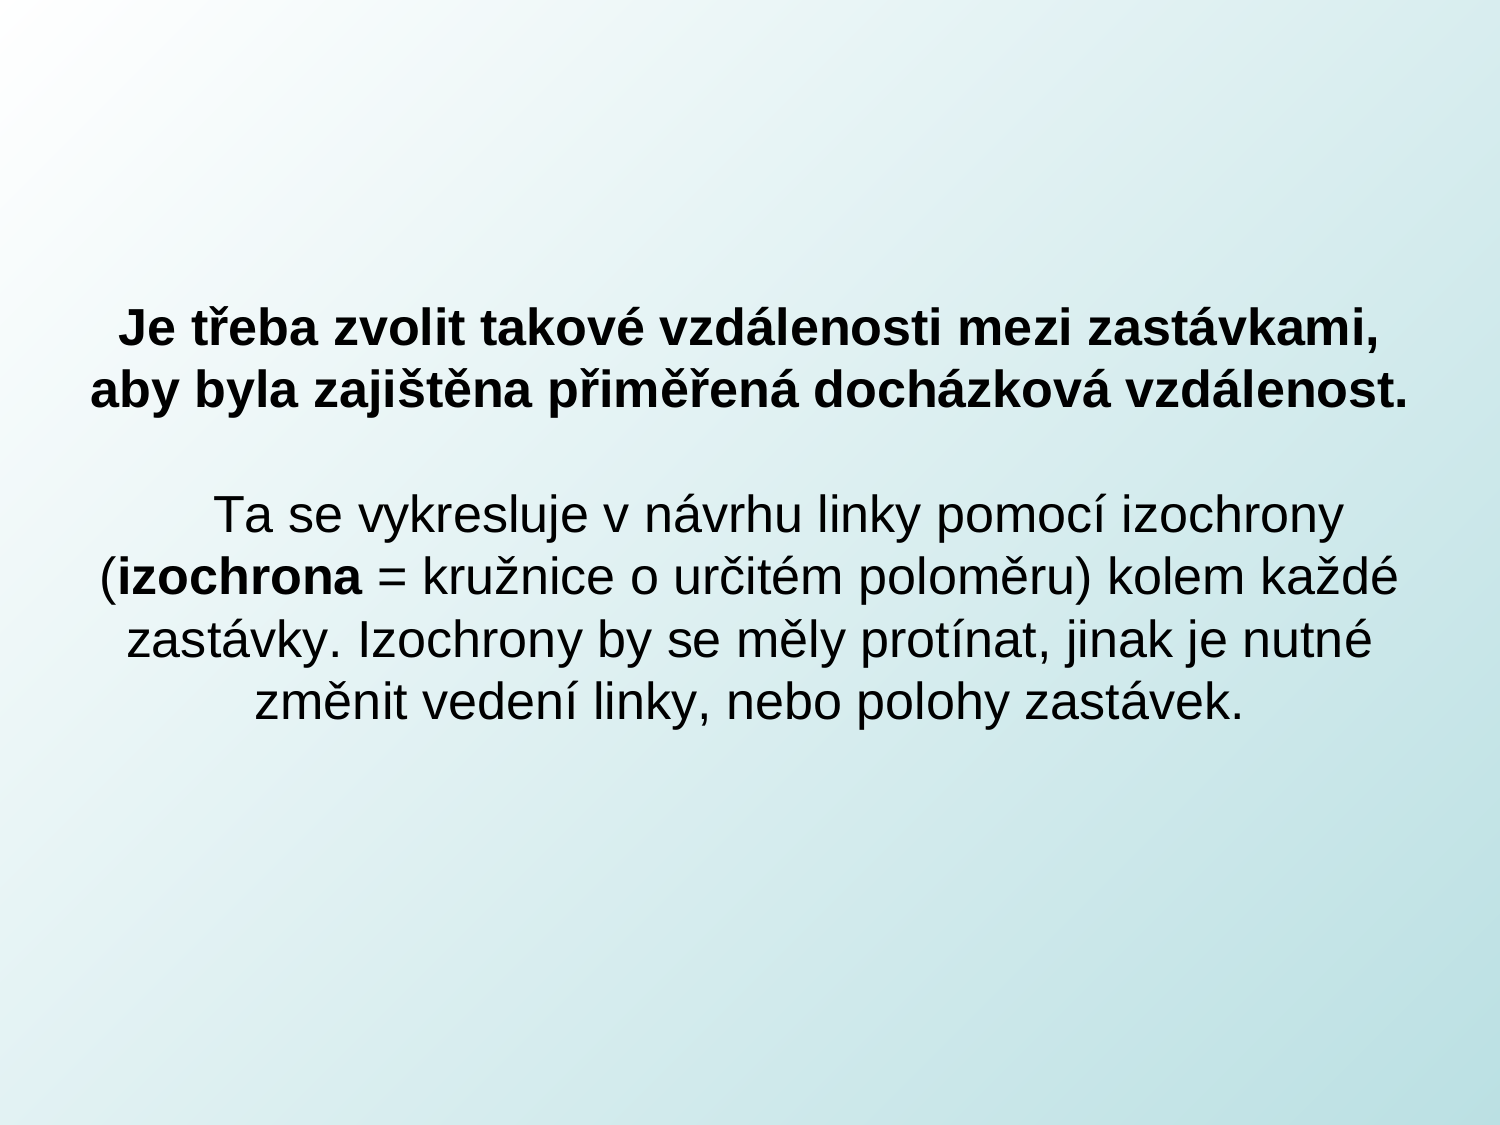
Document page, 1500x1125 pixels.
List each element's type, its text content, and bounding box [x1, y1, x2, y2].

list Je třeba zvolit takové vzdálenosti mezi zastávkami, aby byla zajištěna přiměřená docházková vzdálenost. Ta se vykresluje v návrhu linky pomocí izochrony (izochrona = kružnice o určitém poloměru) kolem každé zastávky. Izochrony by se měly protínat, jinak je nutné změnit vedení linky, nebo polohy zastávek. [75, 105, 1426, 1005]
